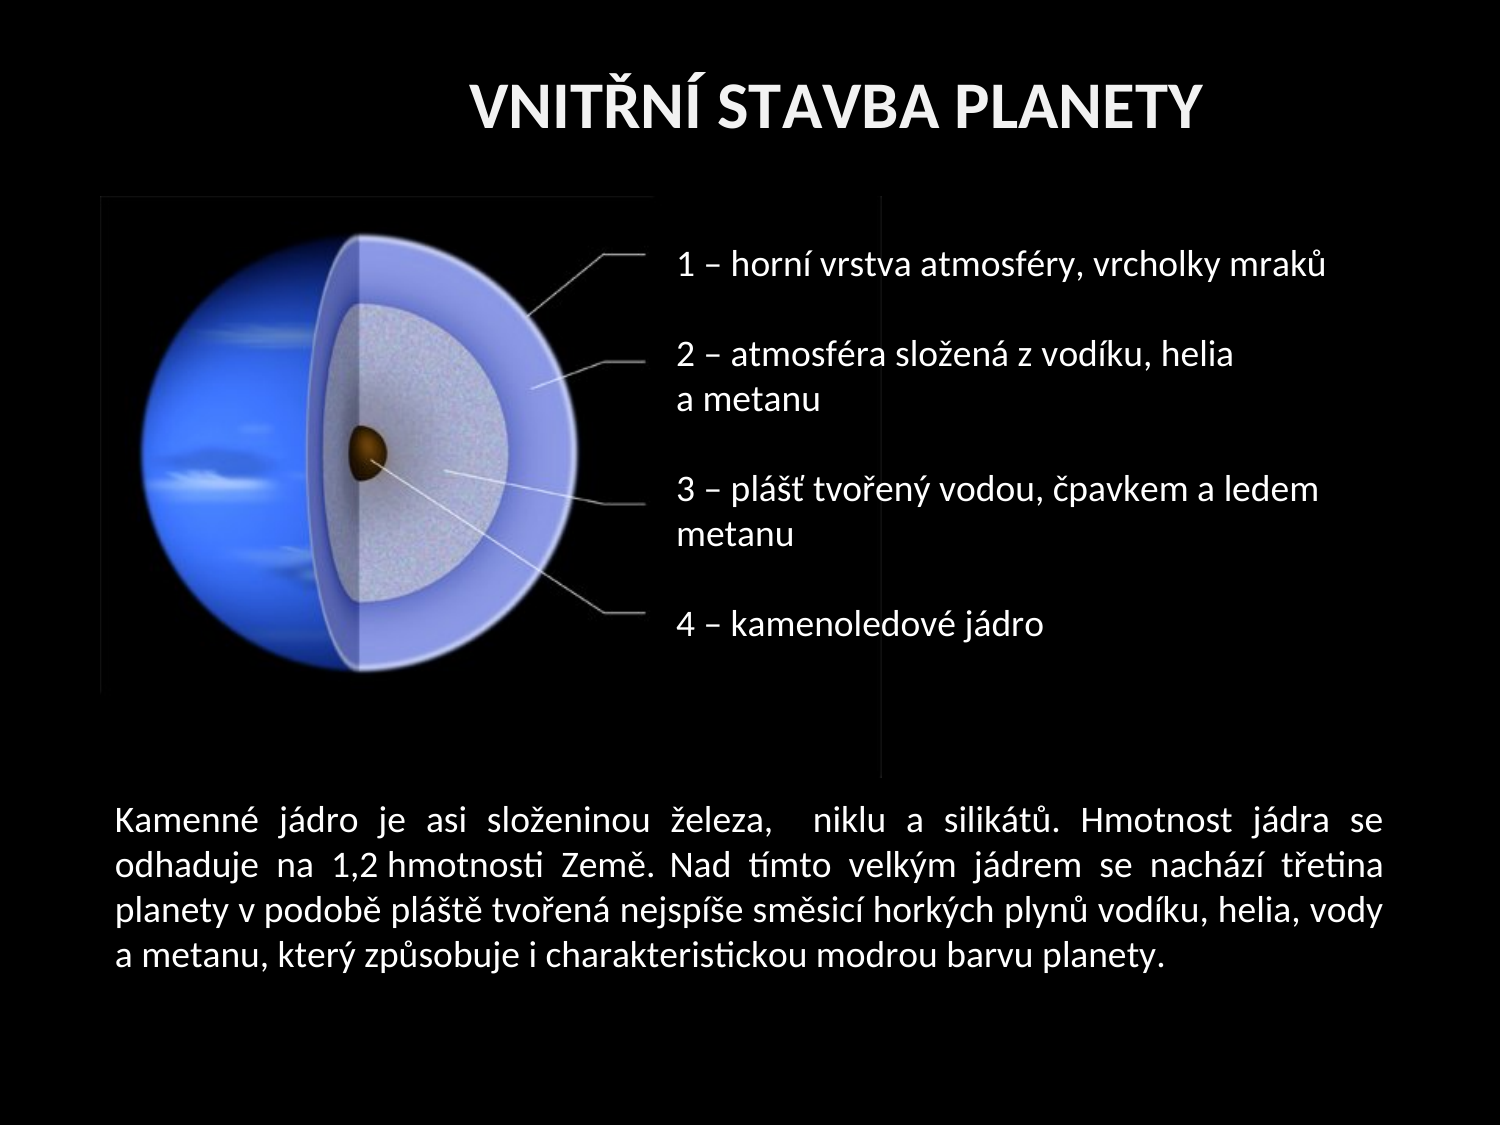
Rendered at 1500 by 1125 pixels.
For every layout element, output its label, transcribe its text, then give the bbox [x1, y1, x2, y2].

text_box 1 – horní vrstva atmosféry, vrcholky mraků 2 – atmosféra složená z vodíku, helia a metanu 3 – plášť tvořený vodou, čpavkem a ledem metanu 4 – kamenoledové jádro [661, 231, 1382, 653]
text_box VNITŘNÍ STAVBA PLANETY [454, 54, 1219, 151]
picture [100, 196, 882, 778]
text_box Kamenné jádro je asi složeninou železa, niklu a silikátů. Hmotnost jádra se odhaduje na 1,2 hmotnosti Země. Nad tímto velkým jádrem se nachází třetina planety v podobě pláště tvořená nejspíše směsicí horkých plynů vodíku, helia, vody a metanu, který způsobuje i charakteristickou modrou barvu planety. [100, 786, 1400, 983]
